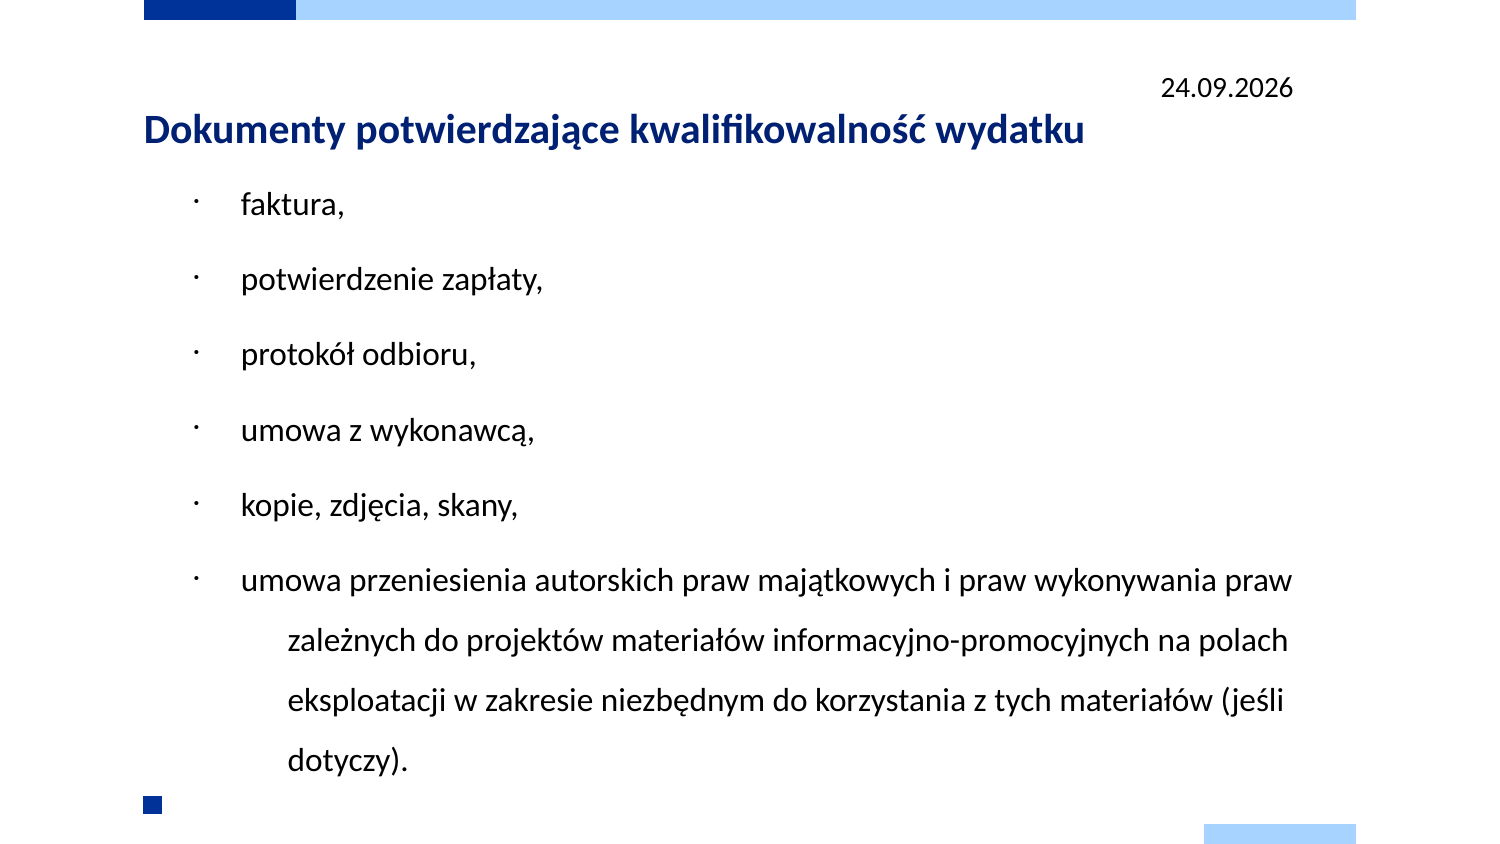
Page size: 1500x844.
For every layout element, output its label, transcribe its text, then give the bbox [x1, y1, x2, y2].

text_box 02.07.2024 [1145, 60, 1347, 102]
list faktura, potwierdzenie zapłaty, protokół odbioru, umowa z wykonawcą, kopie, zdjęcia, skany, umowa przeniesienia autorskich praw majątkowych i praw wykonywania praw zależnych do projektów materiałów informacyjno-promocyjnych na polach eksploatacji w zakresie niezbędnym do korzystania z tych materiałów (jeśli dotyczy). [143, 161, 1357, 844]
title Dokumenty potwierdzające kwalifikowalność wydatku [143, 100, 1357, 161]
